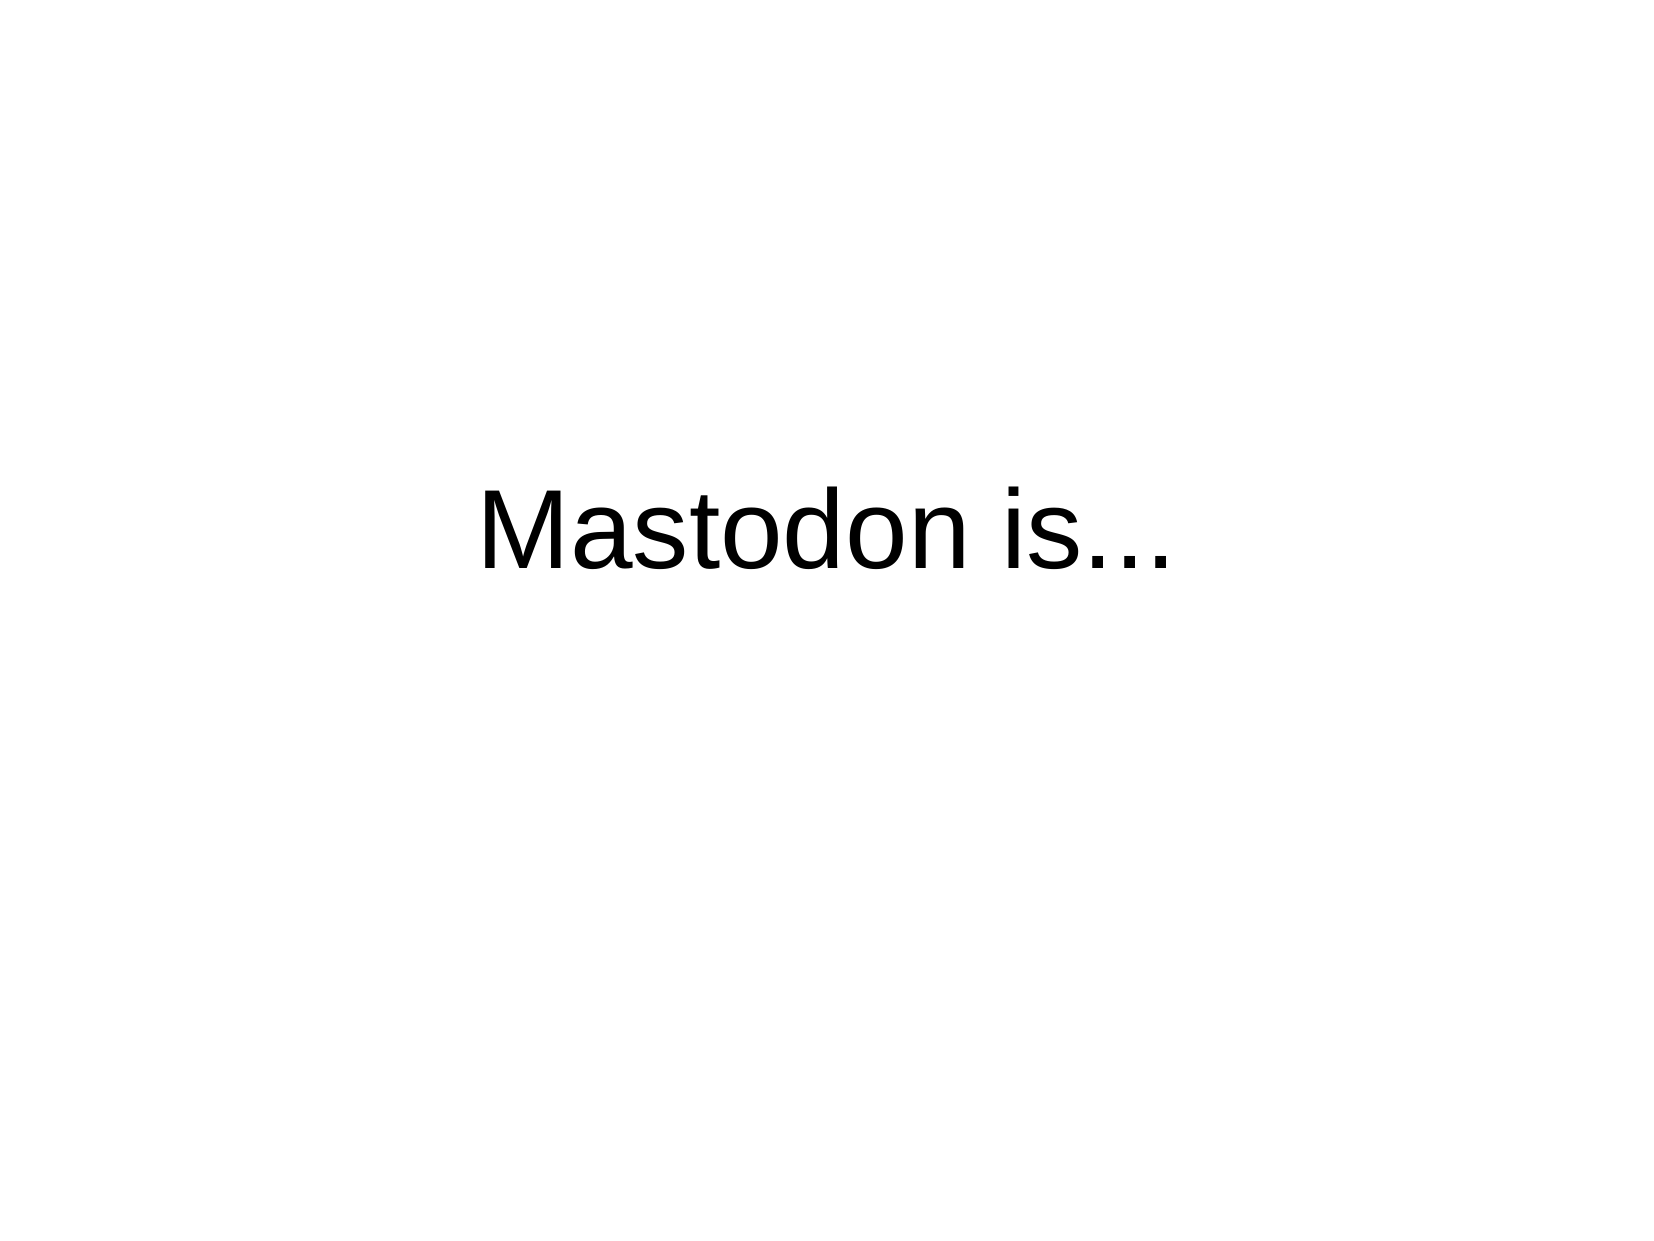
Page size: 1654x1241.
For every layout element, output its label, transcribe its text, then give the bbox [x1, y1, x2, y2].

subtitle Mastodon is... [82, 49, 1571, 1010]
